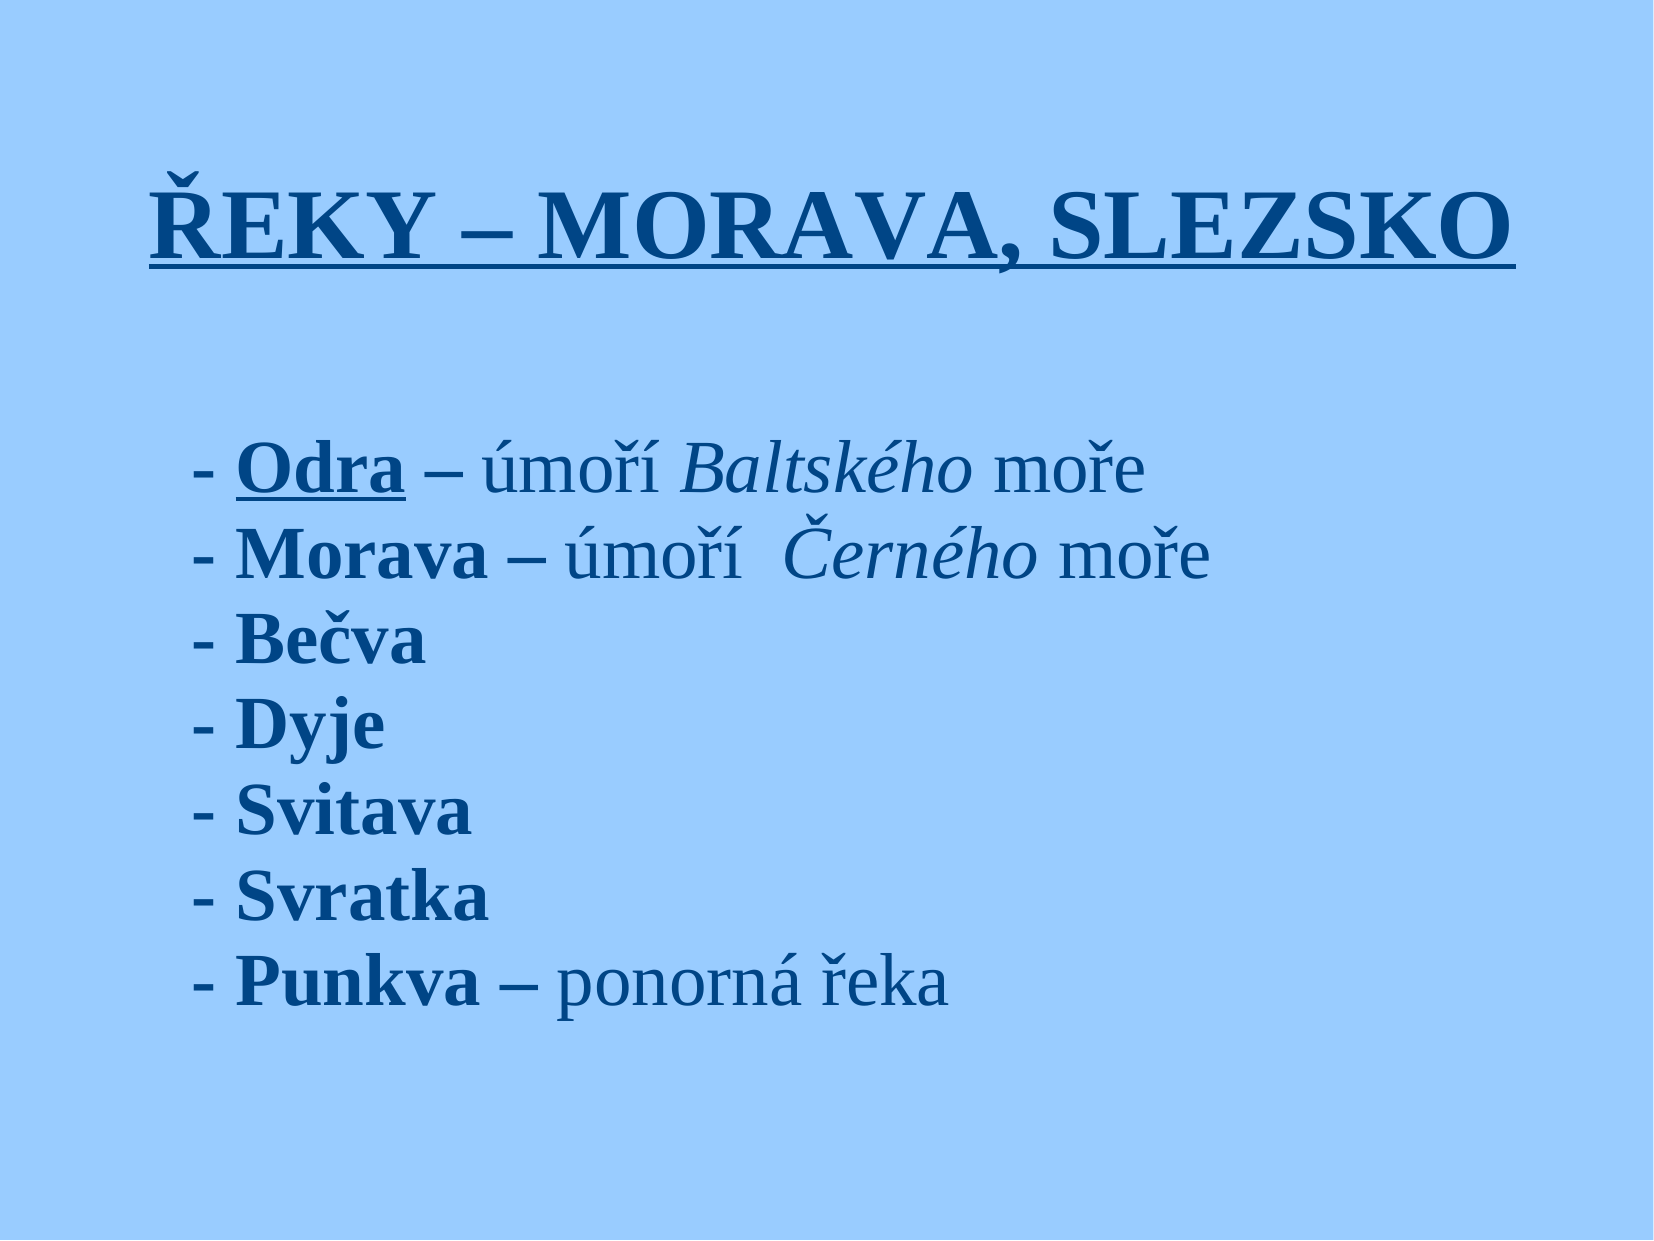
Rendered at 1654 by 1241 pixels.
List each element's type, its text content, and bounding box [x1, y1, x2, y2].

text_box - Odra – úmoří Baltského moře - Morava – úmoří Černého moře - Bečva - Dyje - Svitava - Svratka - Punkva – ponorná řeka [177, 413, 1359, 1009]
text_box ŘEKY – MORAVA, SLEZSKO [88, 118, 1577, 326]
